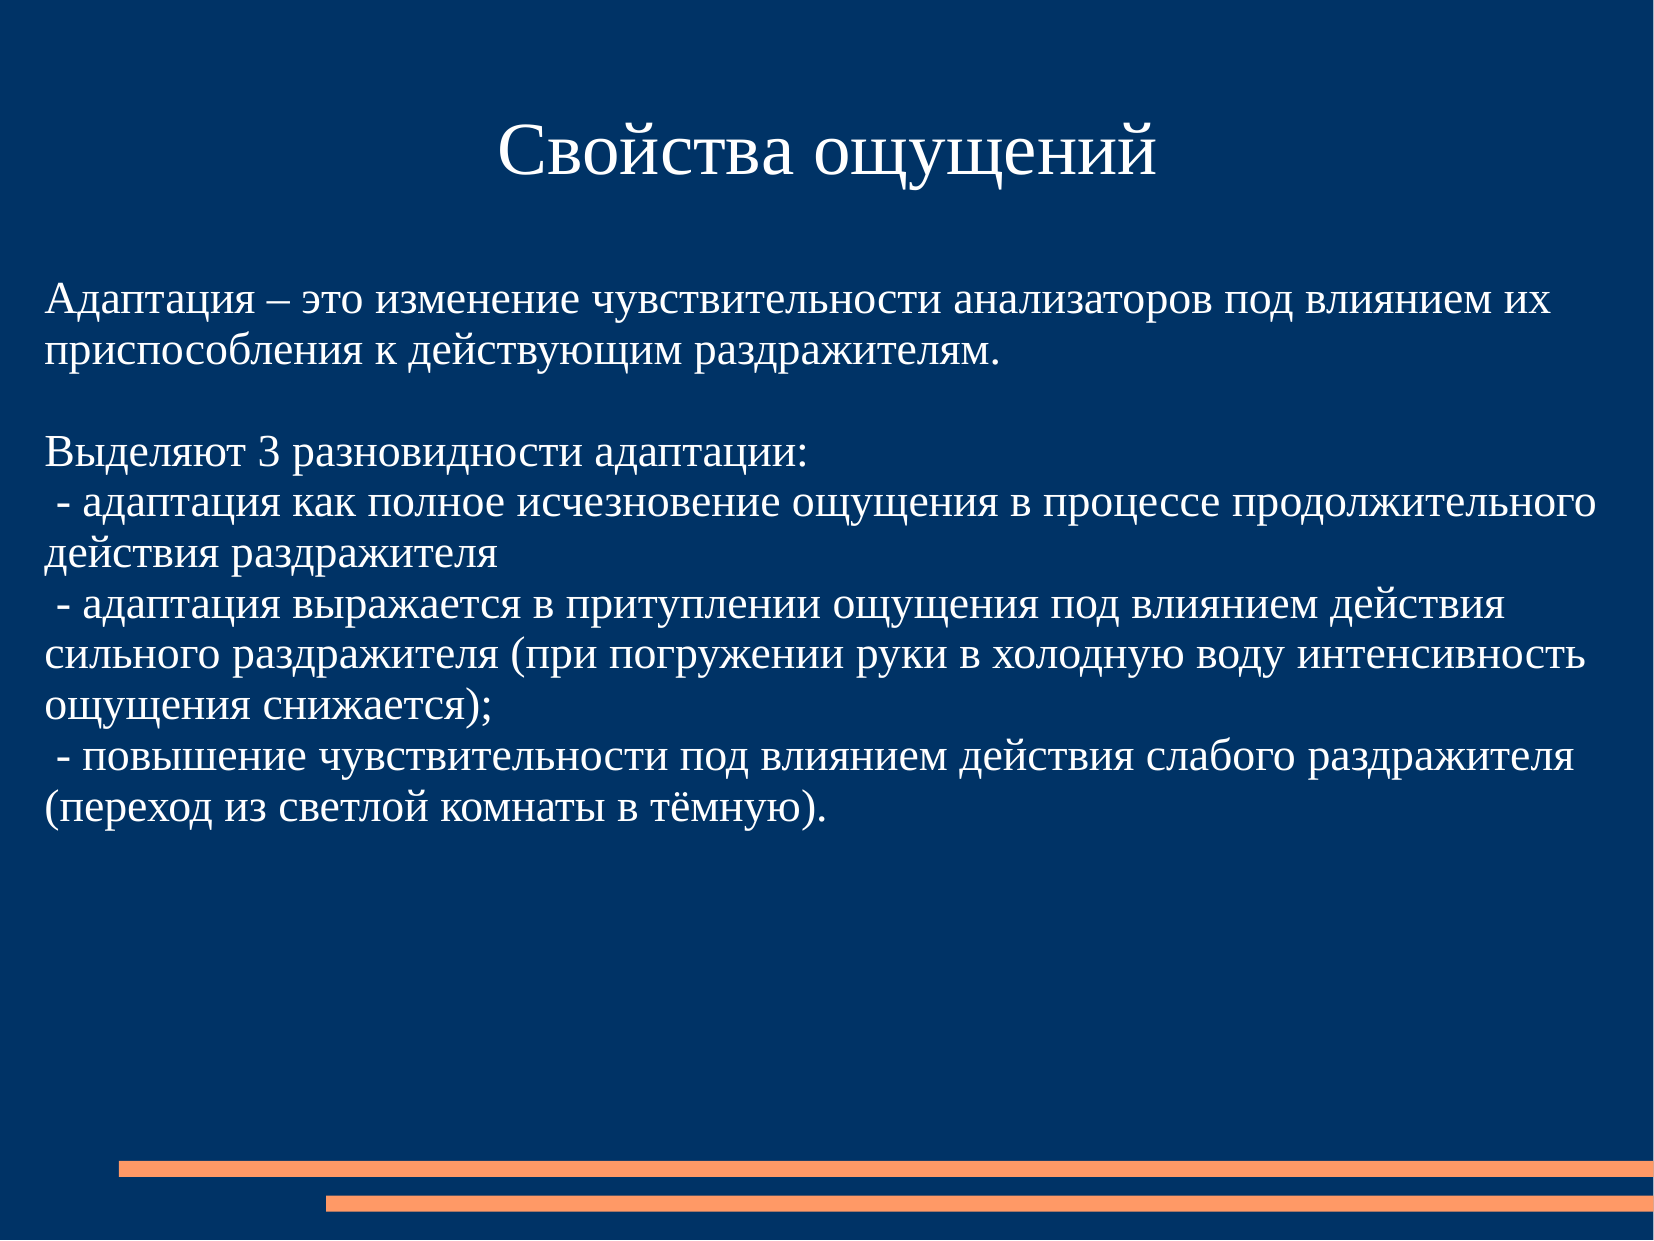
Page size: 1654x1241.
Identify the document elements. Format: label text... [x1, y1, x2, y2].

text_box Адаптация – это изменение чувствительности анализаторов под влиянием их приспособления к действующим раздражителям. Выделяют 3 разновидности адаптации: - адаптация как полное исчезновение ощущения в процессе продолжительного действия раздражителя - адаптация выражается в притуплении ощущения под влиянием действия сильного раздражителя (при погружении руки в холодную воду интенсивность ощущения снижается); - повышение чувствительности под влиянием действия слабого раздражителя (переход из светлой комнаты в тёмную). [29, 265, 1654, 842]
title Свойства ощущений [121, 46, 1534, 254]
